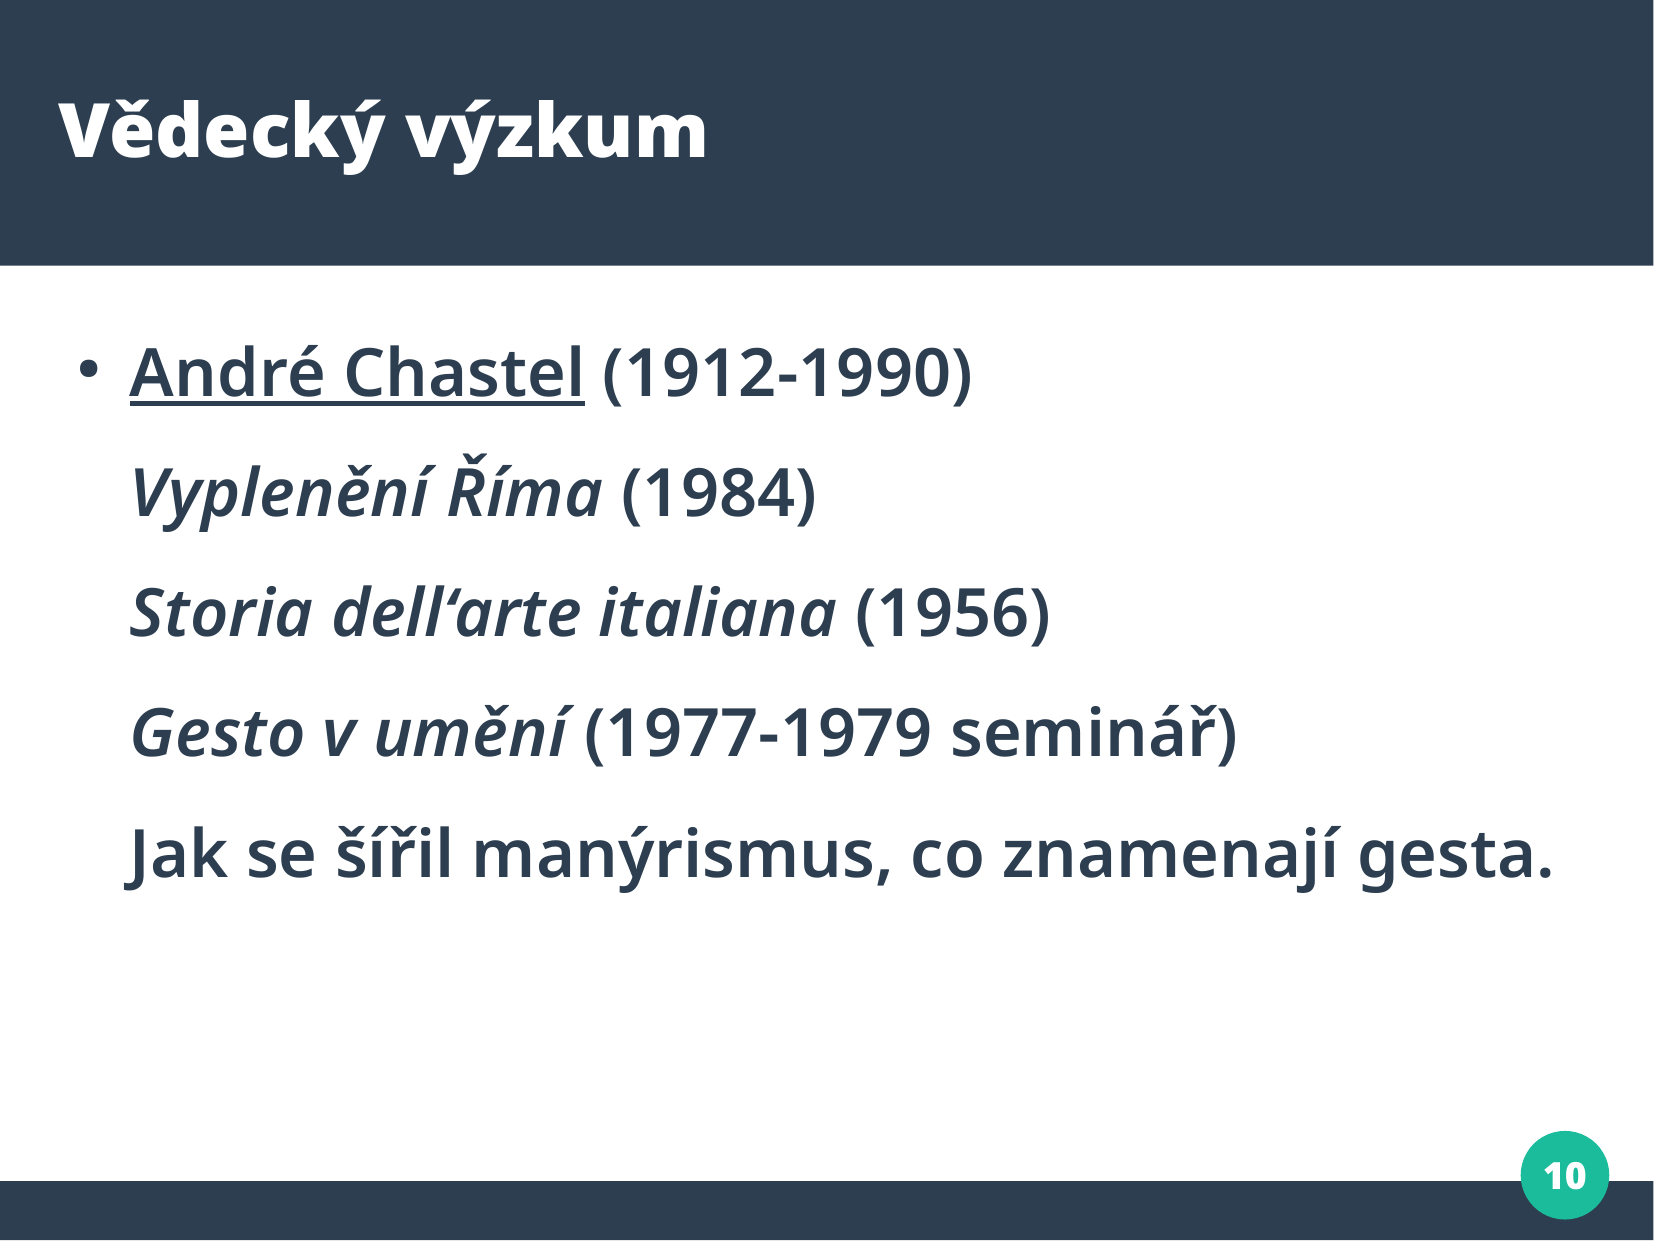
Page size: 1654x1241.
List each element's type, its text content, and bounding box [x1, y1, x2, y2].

list André Chastel (1912-1990) Vyplenění Říma (1984) Storia dell‘arte italiana (1956) Gesto v umění (1977-1979 seminář) Jak se šířil manýrismus, co znamenají gesta. [59, 324, 1595, 1152]
title Vědecký výzkum [59, 49, 1595, 207]
